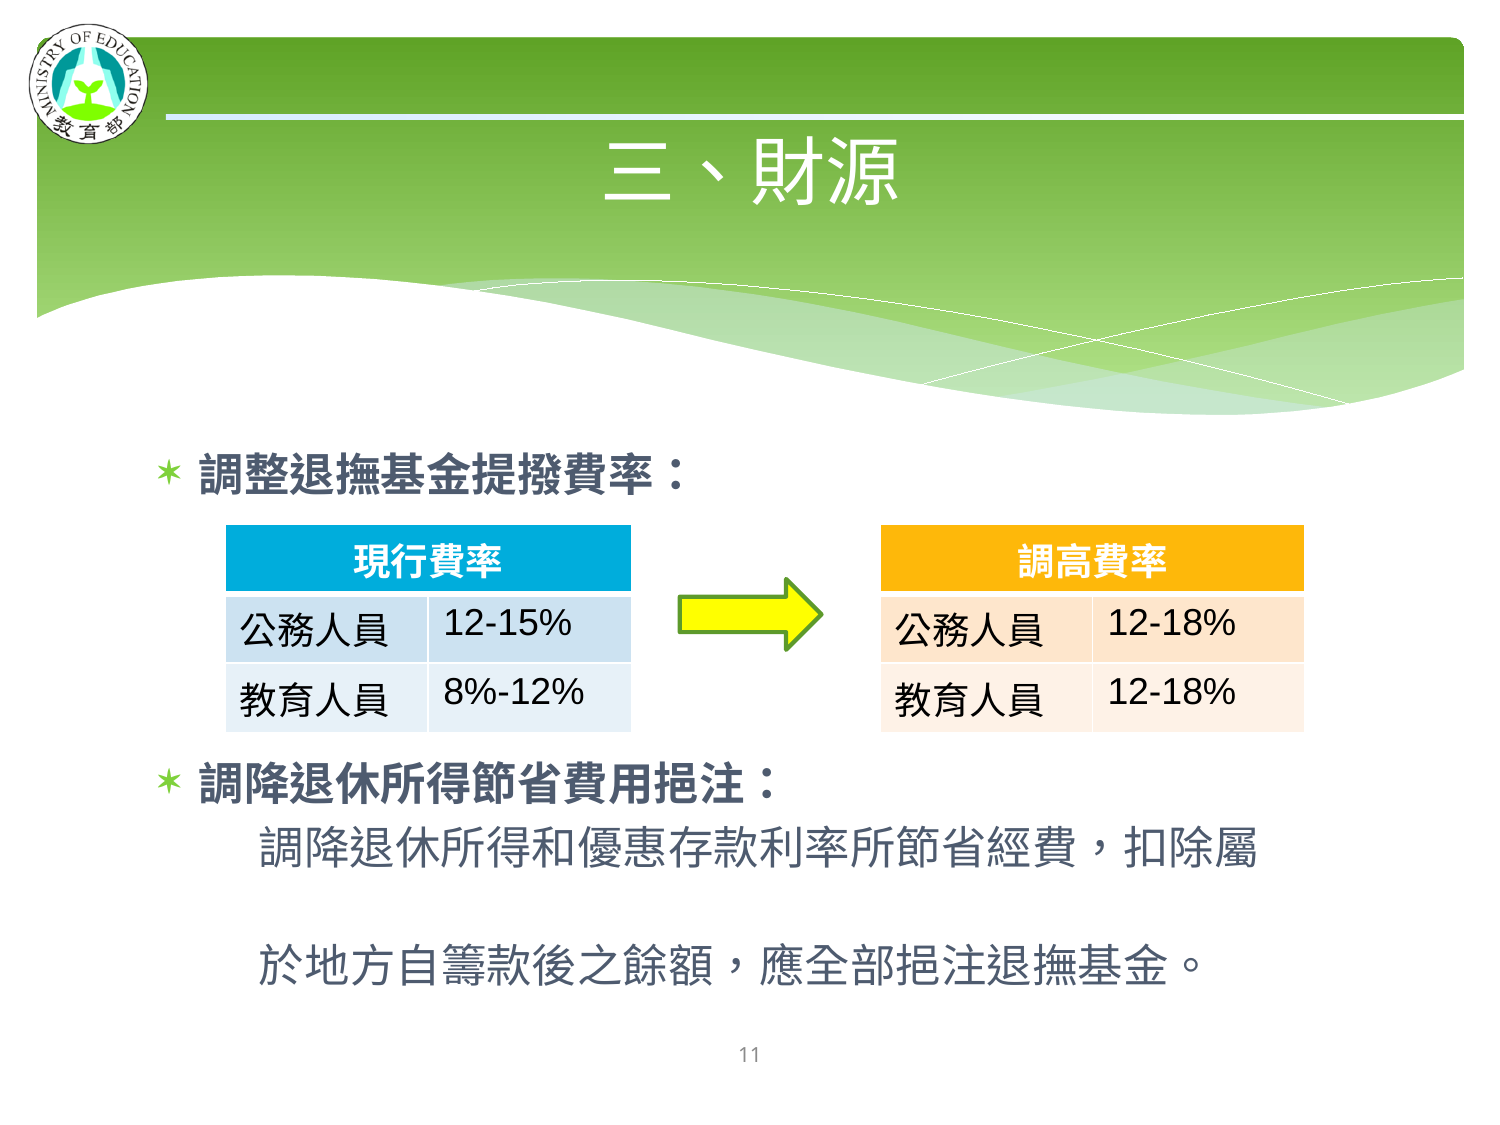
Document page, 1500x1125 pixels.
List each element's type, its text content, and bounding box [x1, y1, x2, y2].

table_cell 公務人員 [226, 597, 427, 662]
table_cell 教育人員 [881, 664, 1092, 732]
table_cell 公務人員 [881, 597, 1092, 662]
text_box [679, 578, 822, 650]
table_cell 8%-12% [429, 664, 631, 732]
list 調整退撫基金提撥費率： 調降退休所得節省費用挹注： 調降退休所得和優惠存款利率所節省經費，扣除屬 於地方自籌款後之餘額，應全部挹注退撫基金。 [143, 438, 1359, 1005]
table_cell 12-15% [429, 597, 631, 662]
picture [27, 22, 149, 145]
table_cell 12-18% [1093, 664, 1304, 732]
table_cell 教育人員 [226, 664, 427, 732]
table_cell 12-18% [1093, 597, 1304, 662]
table_header 調高費率 [881, 525, 1304, 591]
slide_number <編號> [654, 1025, 846, 1086]
table_header 現行費率 [226, 525, 631, 591]
title 三、財源 [75, 66, 1426, 273]
